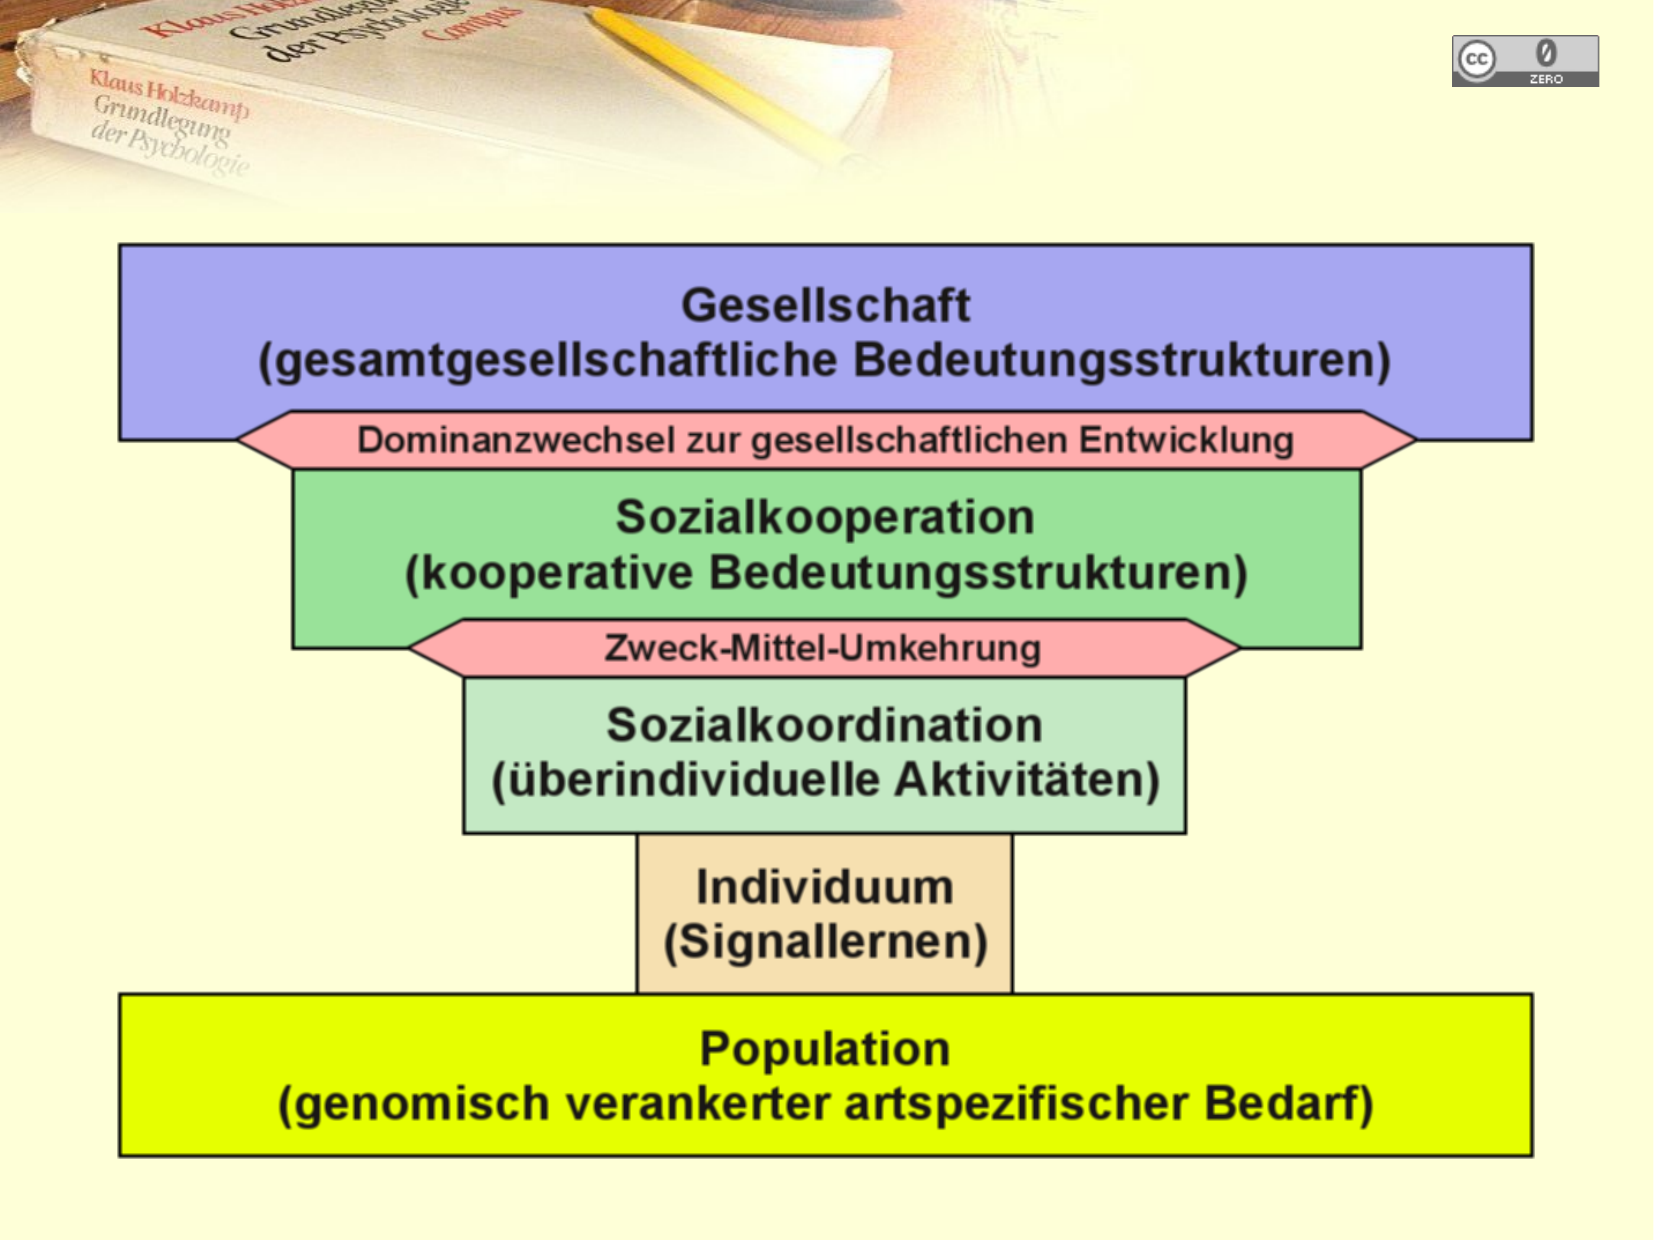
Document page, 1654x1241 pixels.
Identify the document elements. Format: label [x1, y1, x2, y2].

picture [117, 242, 1535, 1159]
picture [1452, 35, 1600, 87]
picture [0, 0, 1156, 213]
